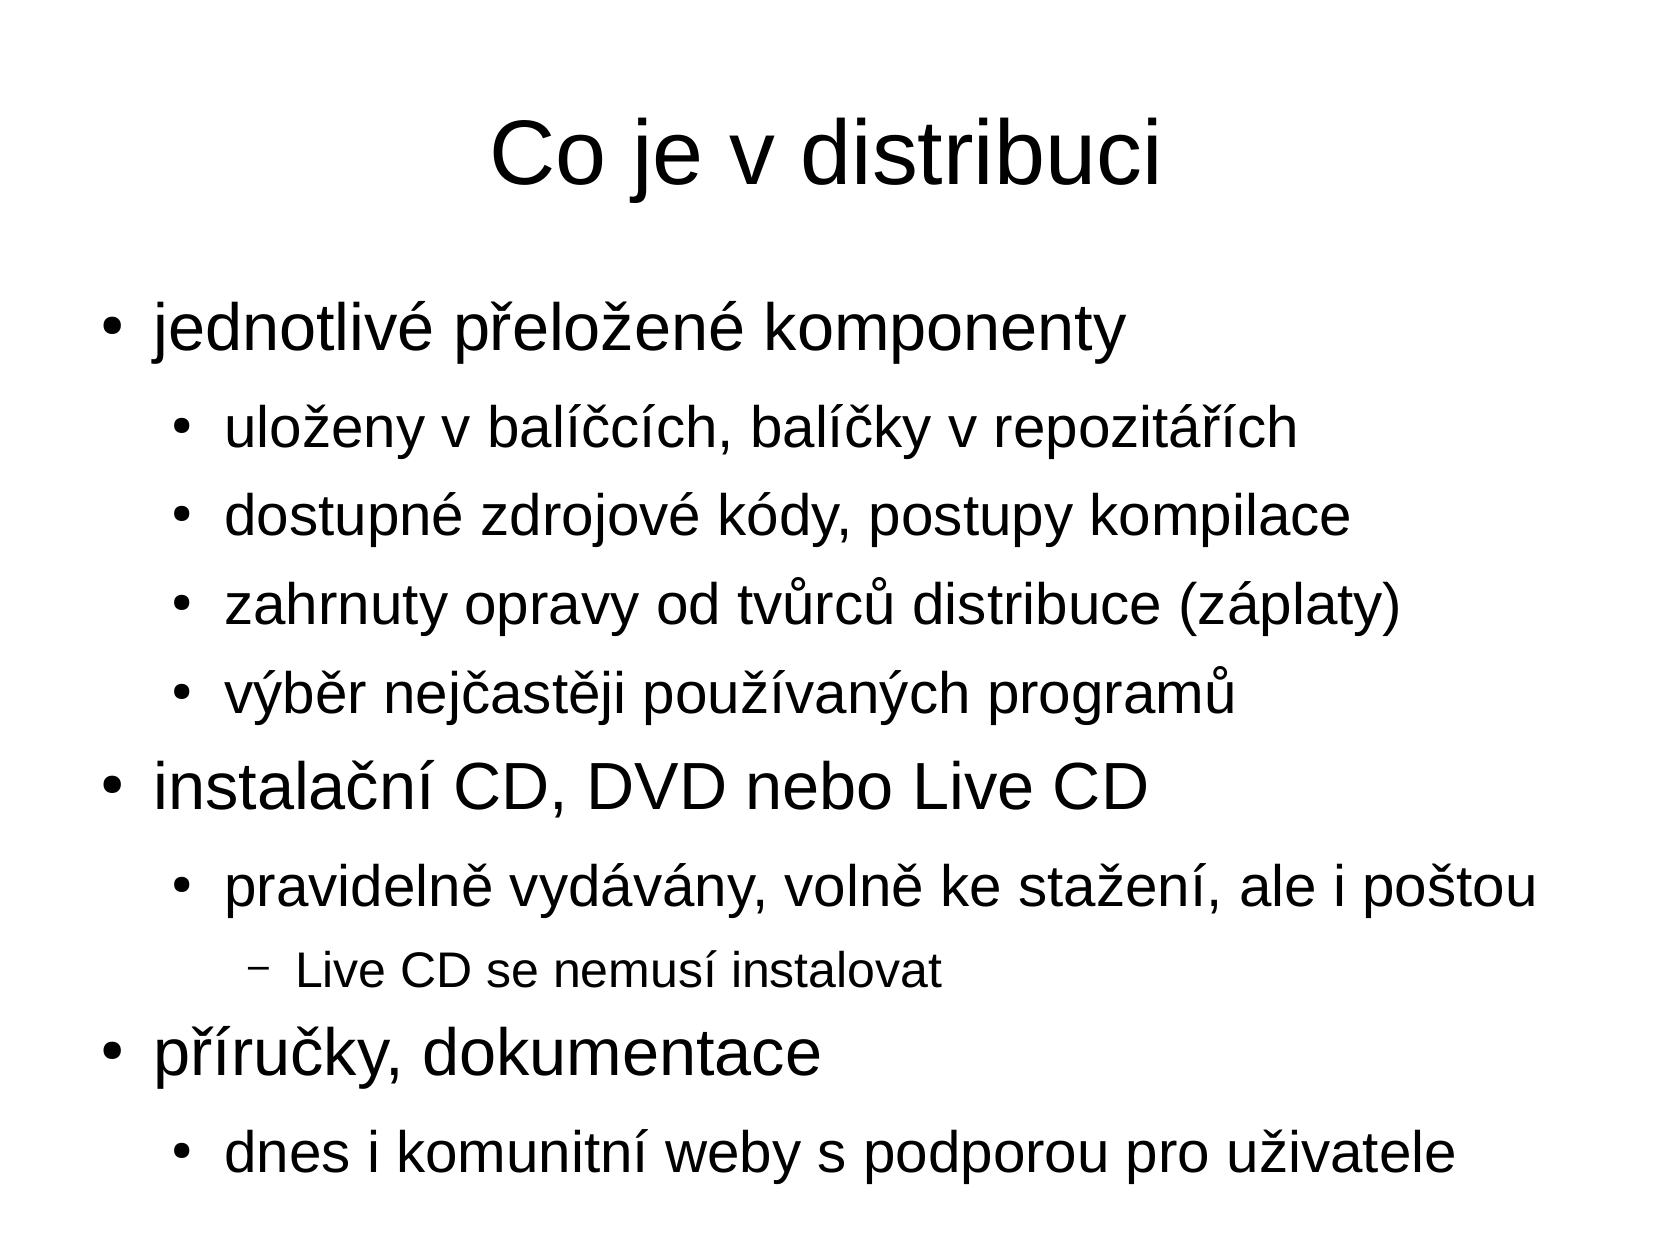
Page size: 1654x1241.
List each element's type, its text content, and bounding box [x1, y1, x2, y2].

title Co je v distribuci [82, 56, 1571, 250]
list jednotlivé přeložené komponenty uloženy v balíčcích, balíčky v repozitářích dostupné zdrojové kódy, postupy kompilace zahrnuty opravy od tvůrců distribuce (záplaty) výběr nejčastěji používaných programů instalační CD, DVD nebo Live CD pravidelně vydávány, volně ke stažení, ale i poštou Live CD se nemusí instalovat příručky, dokumentace dnes i komunitní weby s podporou pro uživatele [82, 290, 1571, 1184]
